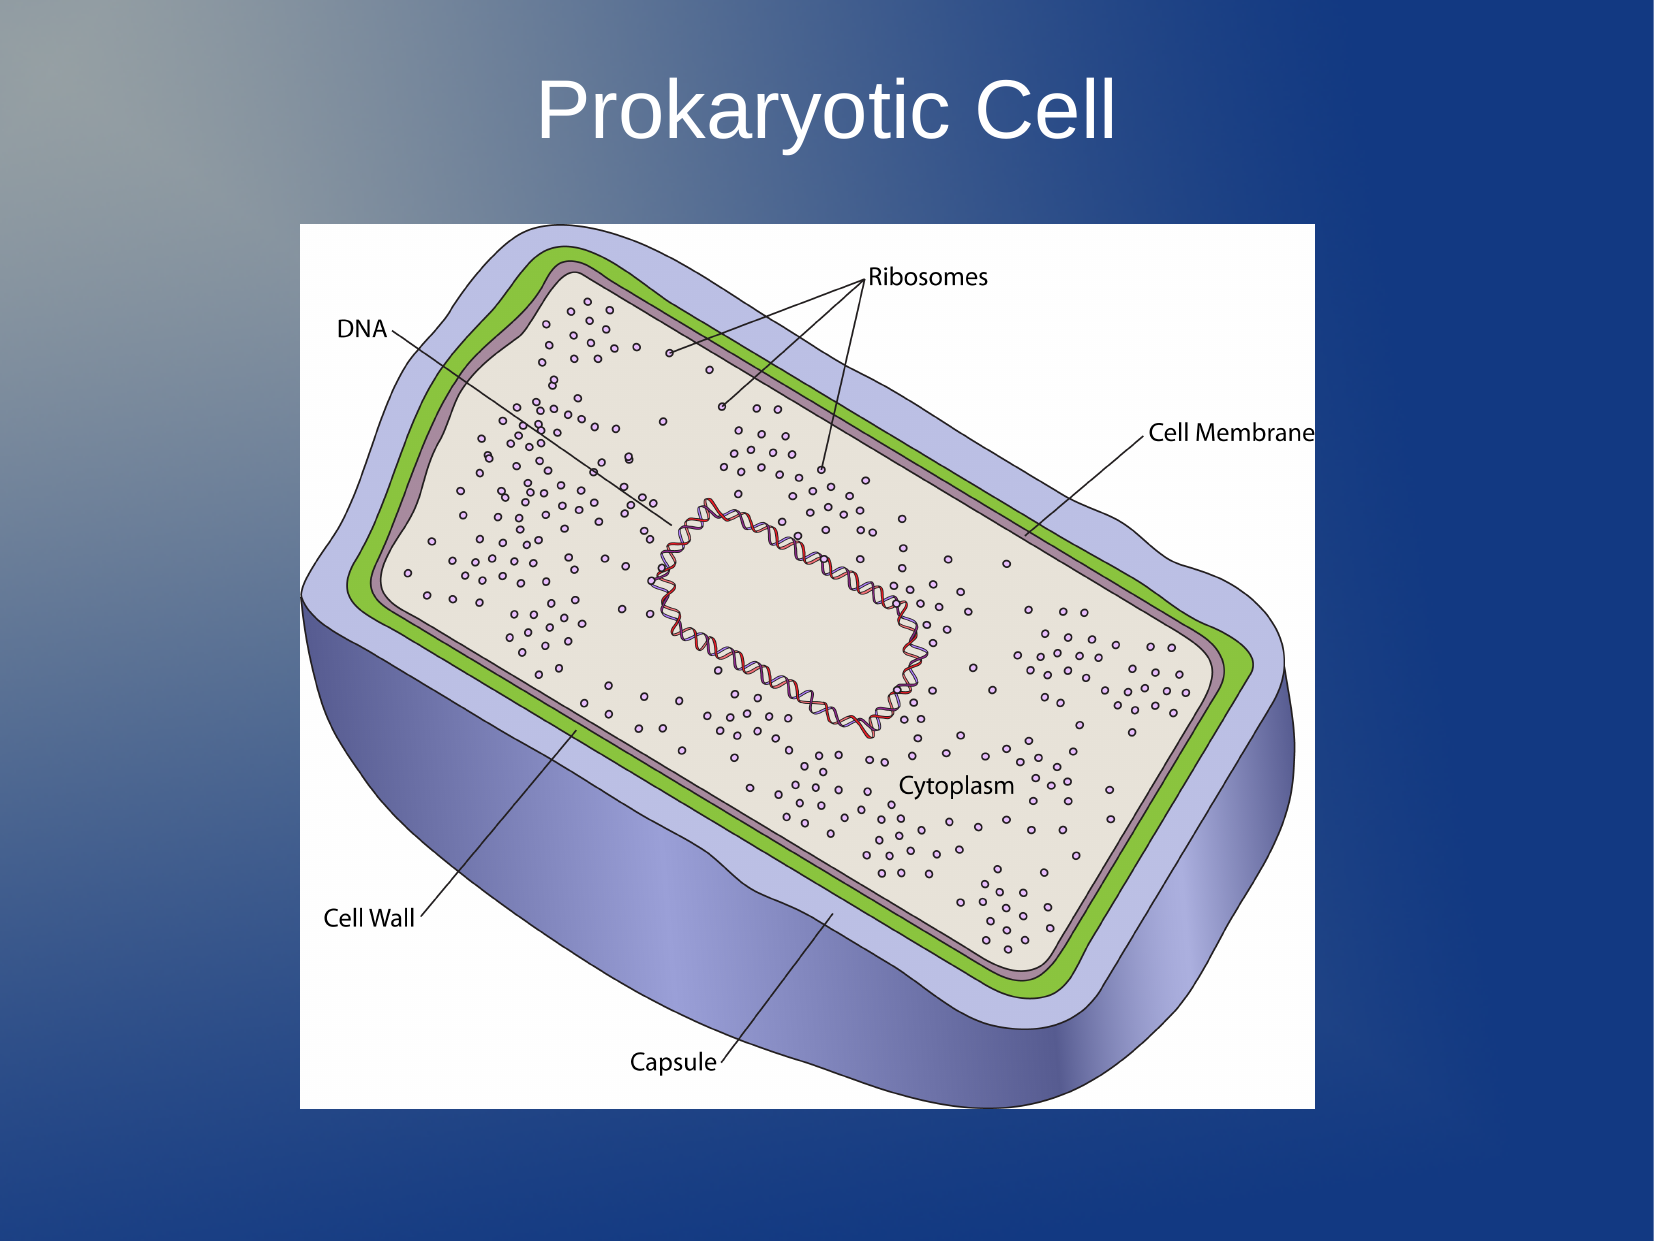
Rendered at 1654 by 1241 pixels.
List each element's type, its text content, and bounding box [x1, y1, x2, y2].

title Prokaryotic Cell [82, 31, 1571, 188]
picture [0, 0, 1654, 1241]
